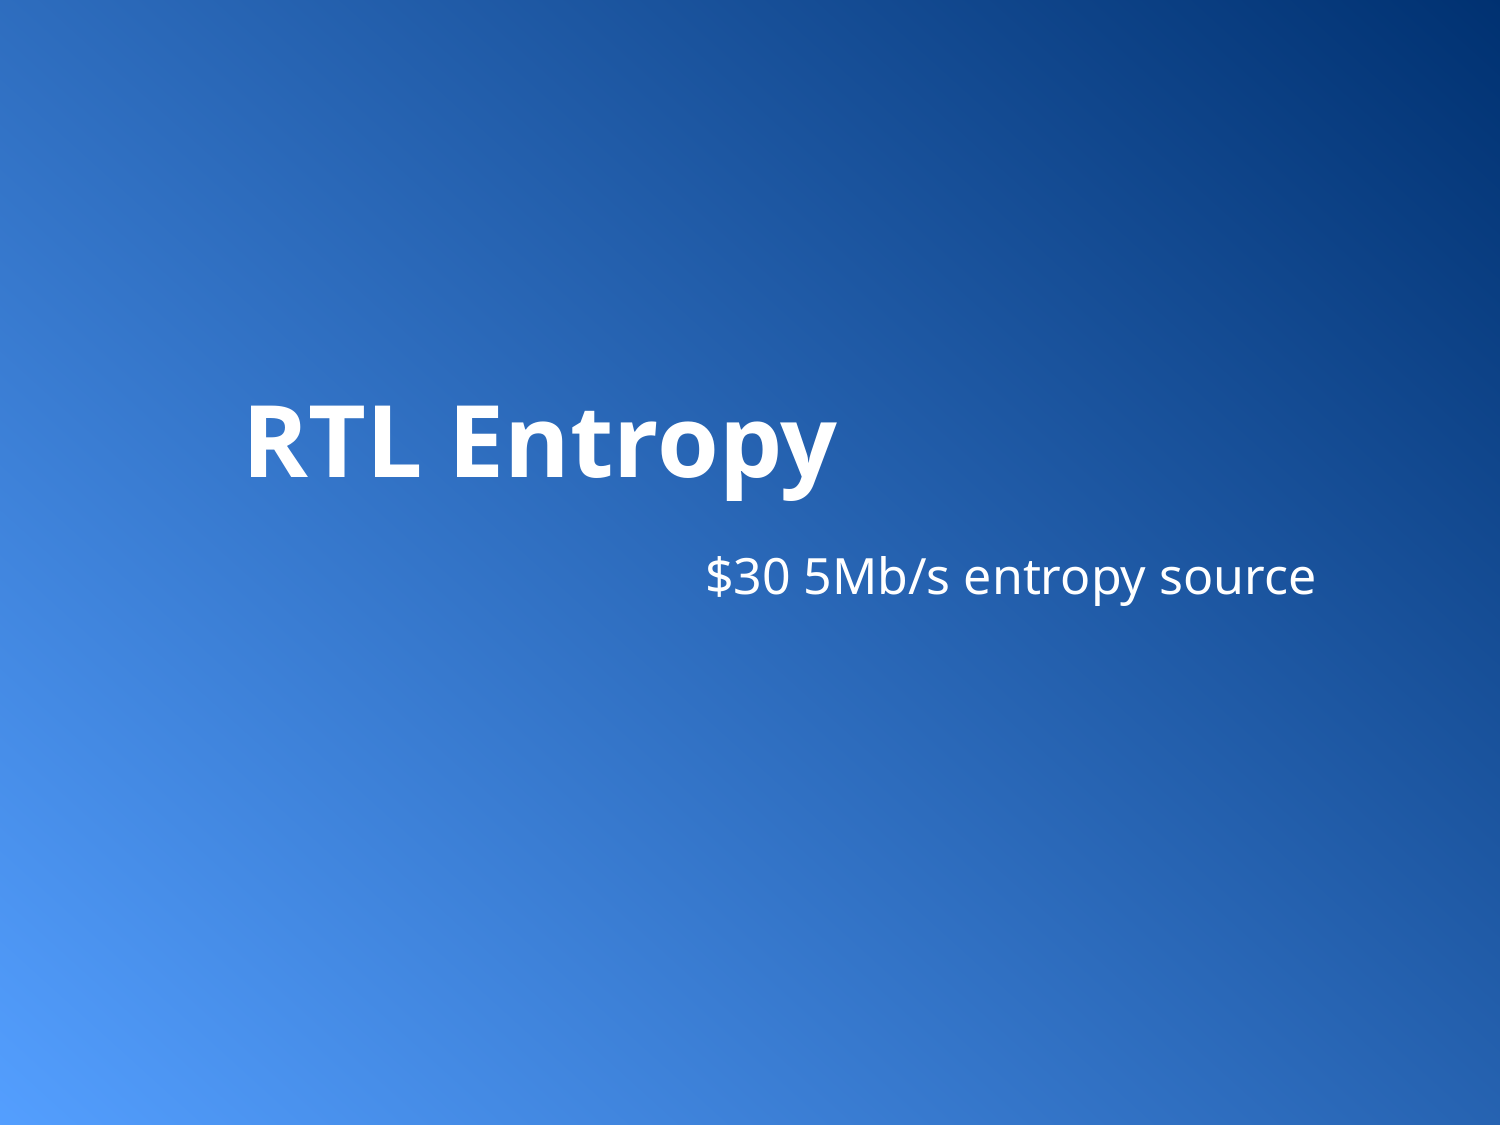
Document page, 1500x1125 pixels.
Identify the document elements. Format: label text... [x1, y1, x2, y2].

title RTL Entropy [177, 271, 1335, 513]
subtitle $30 5Mb/s entropy source [177, 530, 1332, 682]
